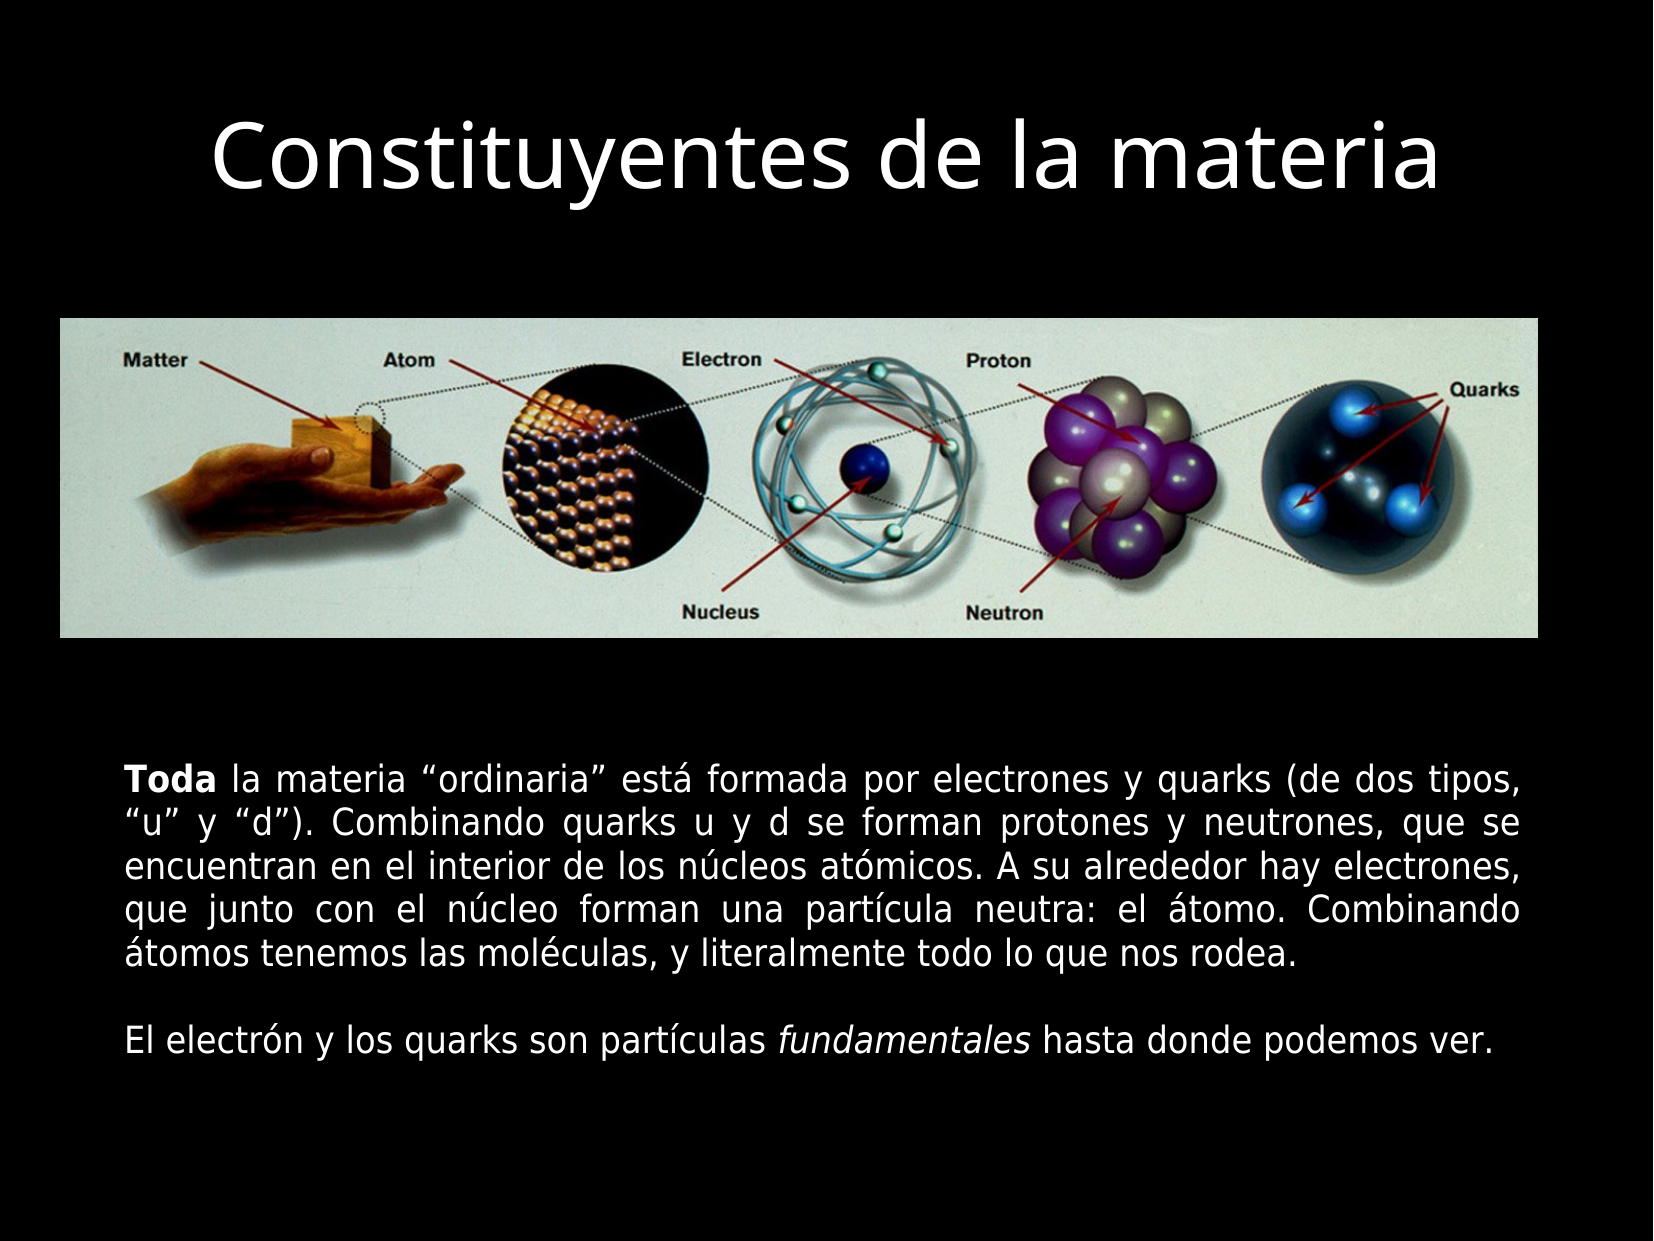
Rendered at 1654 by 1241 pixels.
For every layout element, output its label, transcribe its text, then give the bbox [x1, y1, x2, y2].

title Constituyentes de la materia [82, 56, 1571, 250]
text_box Toda la materia “ordinaria” está formada por electrones y quarks (de dos tipos, “u” y “d”). Combinando quarks u y d se forman protones y neutrones, que se encuentran en el interior de los núcleos atómicos. A su alrededor hay electrones, que junto con el núcleo forman una partícula neutra: el átomo. Combinando átomos tenemos las moléculas, y literalmente todo lo que nos rodea. El electrón y los quarks son partículas fundamentales hasta donde podemos ver. [109, 750, 1538, 1126]
picture [60, 318, 1538, 638]
